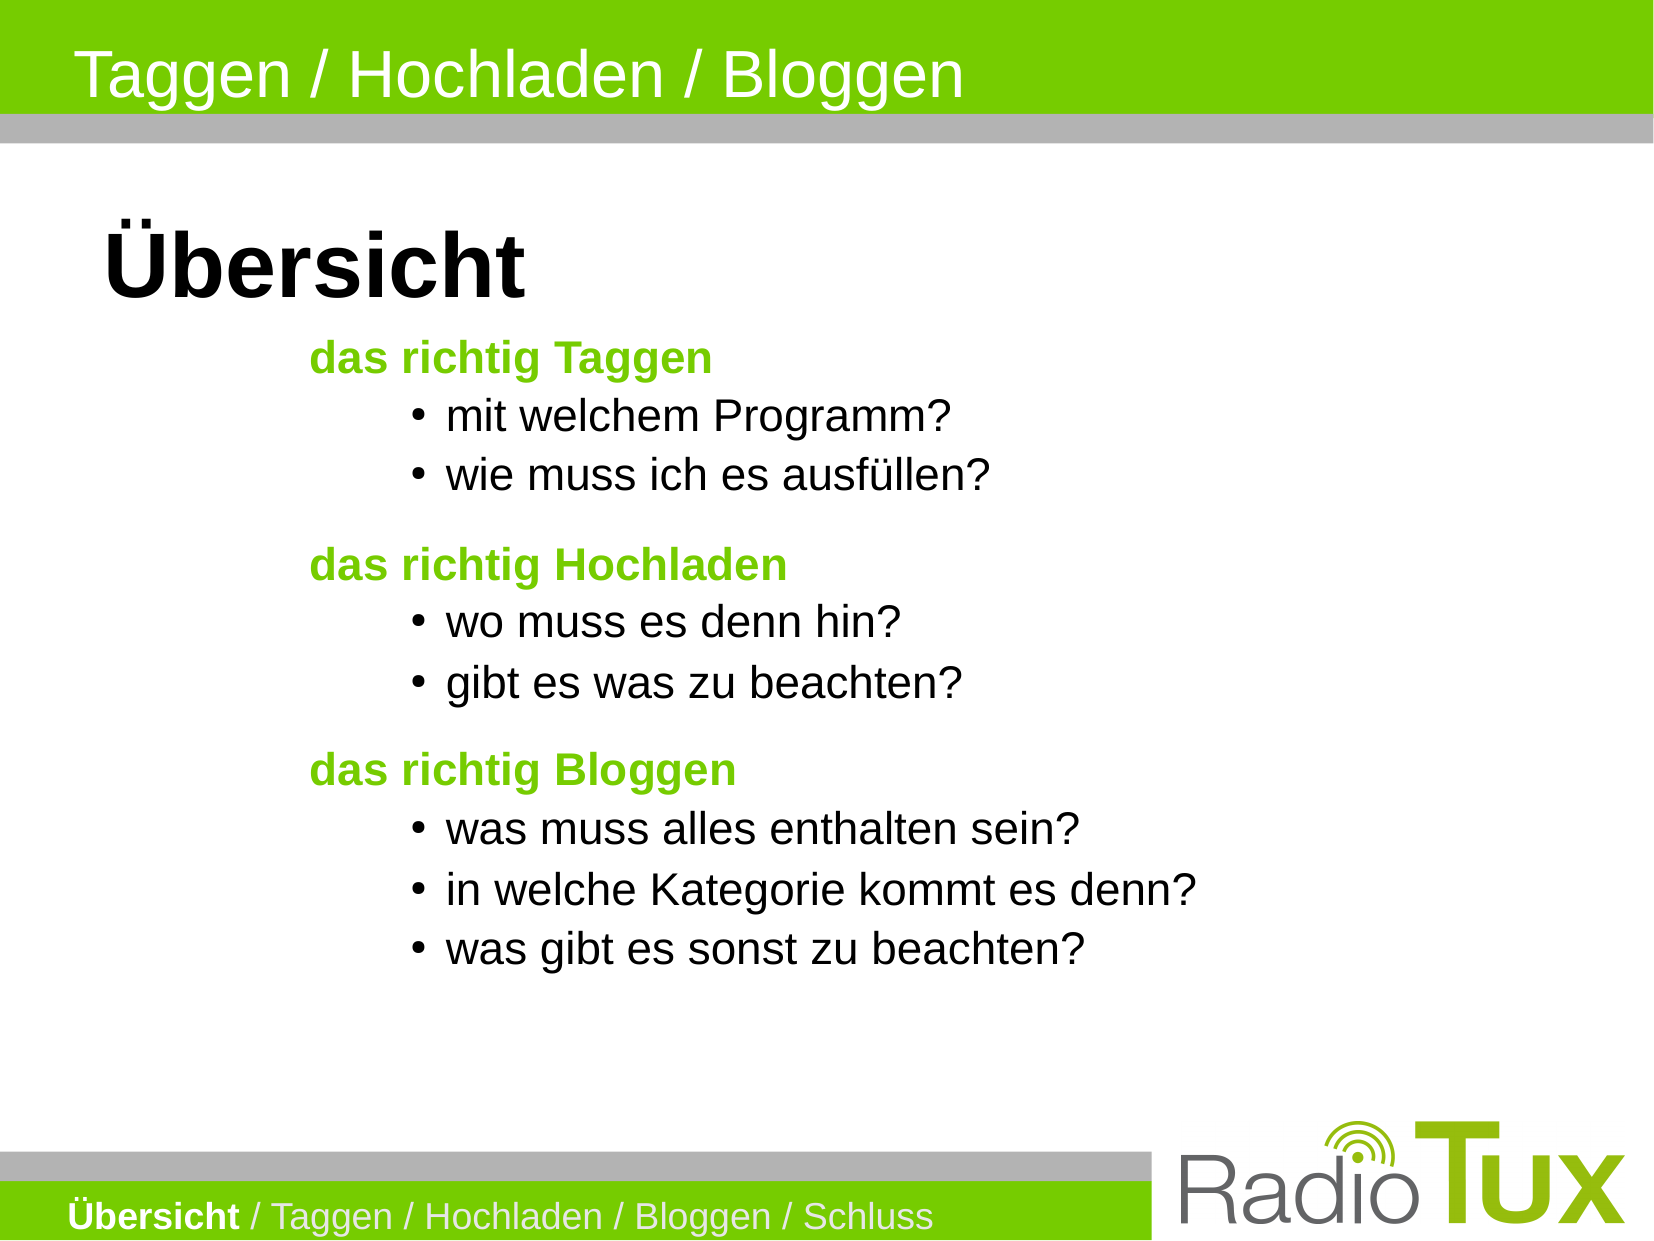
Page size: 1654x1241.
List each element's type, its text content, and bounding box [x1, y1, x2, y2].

text_box mit welchem Programm? [324, 382, 1565, 441]
picture [1181, 1121, 1625, 1224]
text_box Übersicht [88, 206, 650, 314]
text_box Taggen / Hochladen / Bloggen [59, 29, 1654, 111]
text_box das richtig Hochladen [295, 531, 1536, 593]
text_box [0, 0, 1654, 144]
text_box wo muss es denn hin? [324, 589, 1565, 649]
text_box das richtig Bloggen [295, 736, 1536, 798]
text_box was muss alles enthalten sein? [324, 795, 1565, 856]
text_box wie muss ich es ausfüllen? [324, 441, 1565, 502]
text_box in welche Kategorie kommt es denn? [324, 856, 1565, 915]
text_box gibt es was zu beachten? [324, 649, 1565, 711]
text_box das richtig Taggen [295, 324, 1536, 386]
text_box [0, 1151, 1152, 1241]
text_box was gibt es sonst zu beachten? [324, 915, 1565, 976]
text_box Übersicht / Taggen / Hochladen / Bloggen / Schluss [0, 1187, 1063, 1241]
